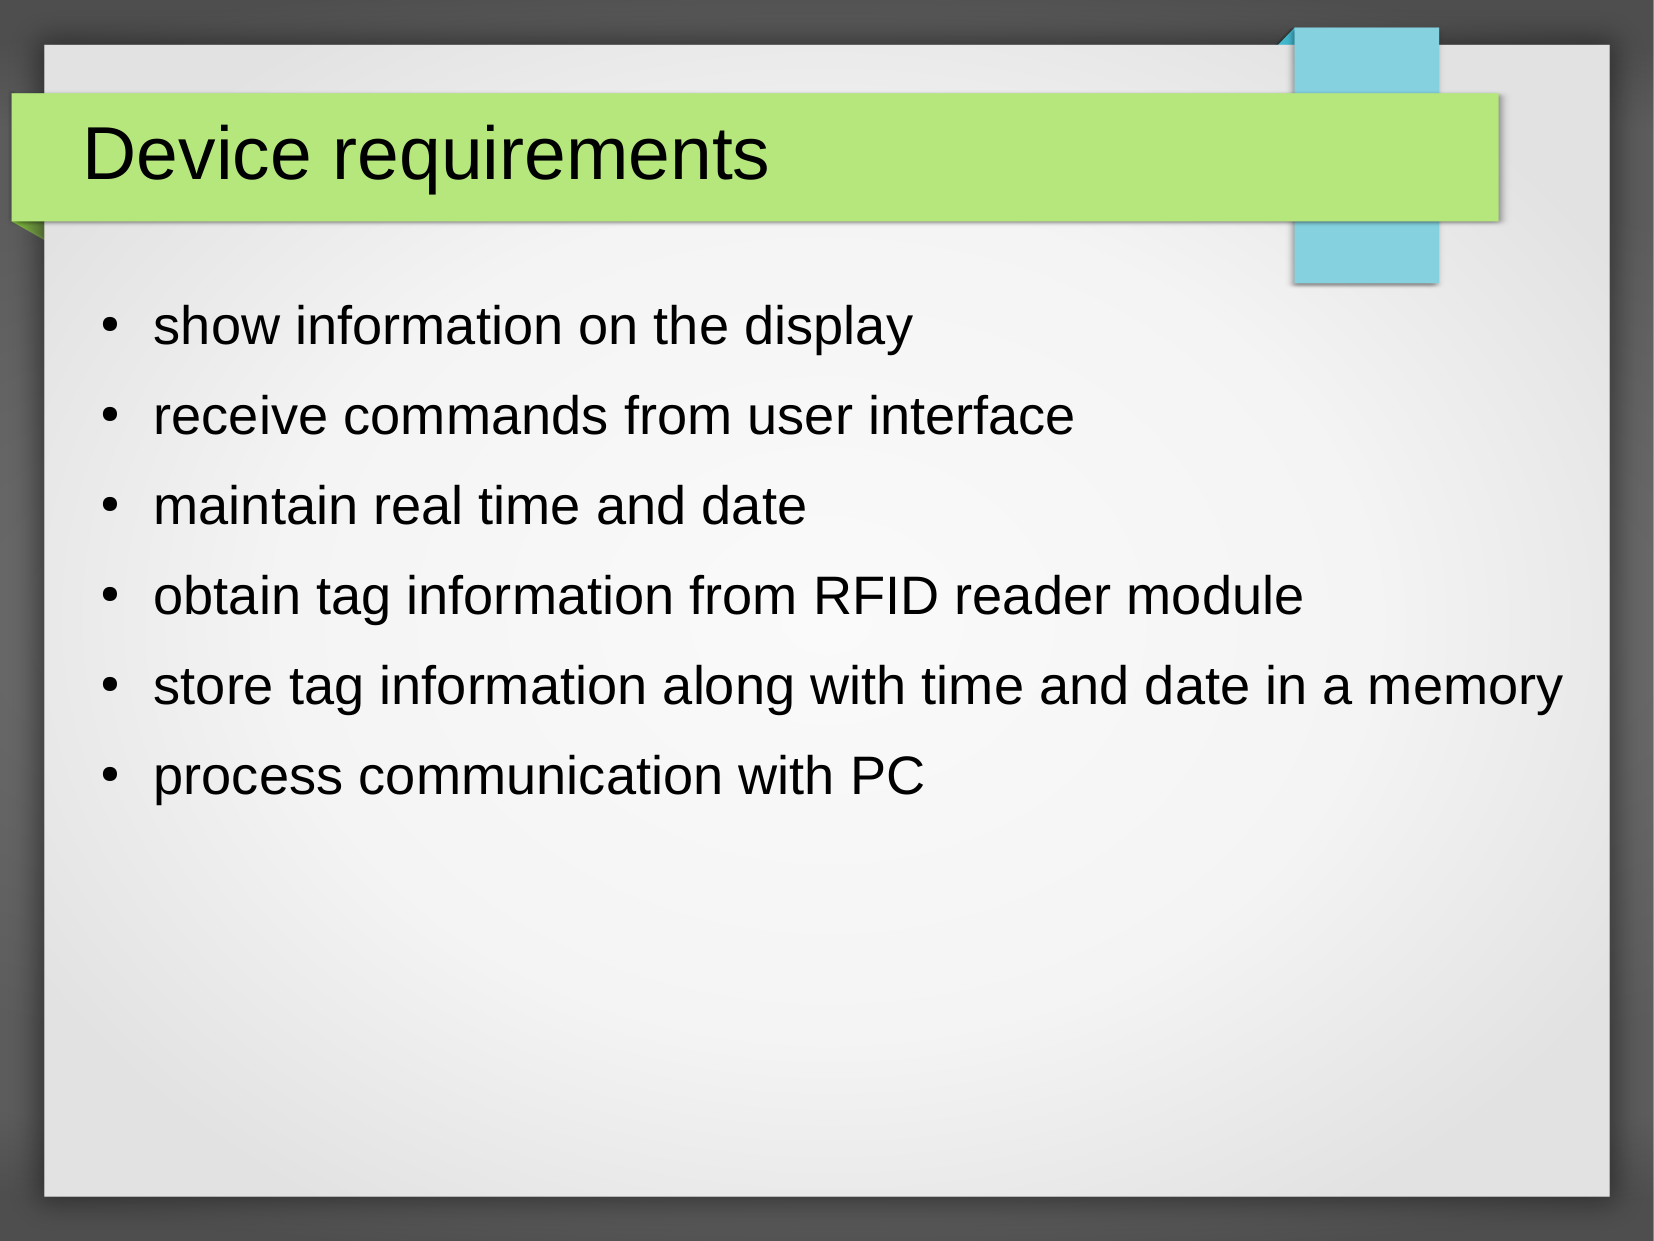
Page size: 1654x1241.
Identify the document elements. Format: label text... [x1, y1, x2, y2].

picture [0, 0, 1654, 1241]
title Device requirements [82, 94, 1264, 213]
list show information on the display receive commands from user interface maintain real time and date obtain tag information from RFID reader module store tag information along with time and date in a memory process communication with PC [82, 295, 1571, 1015]
